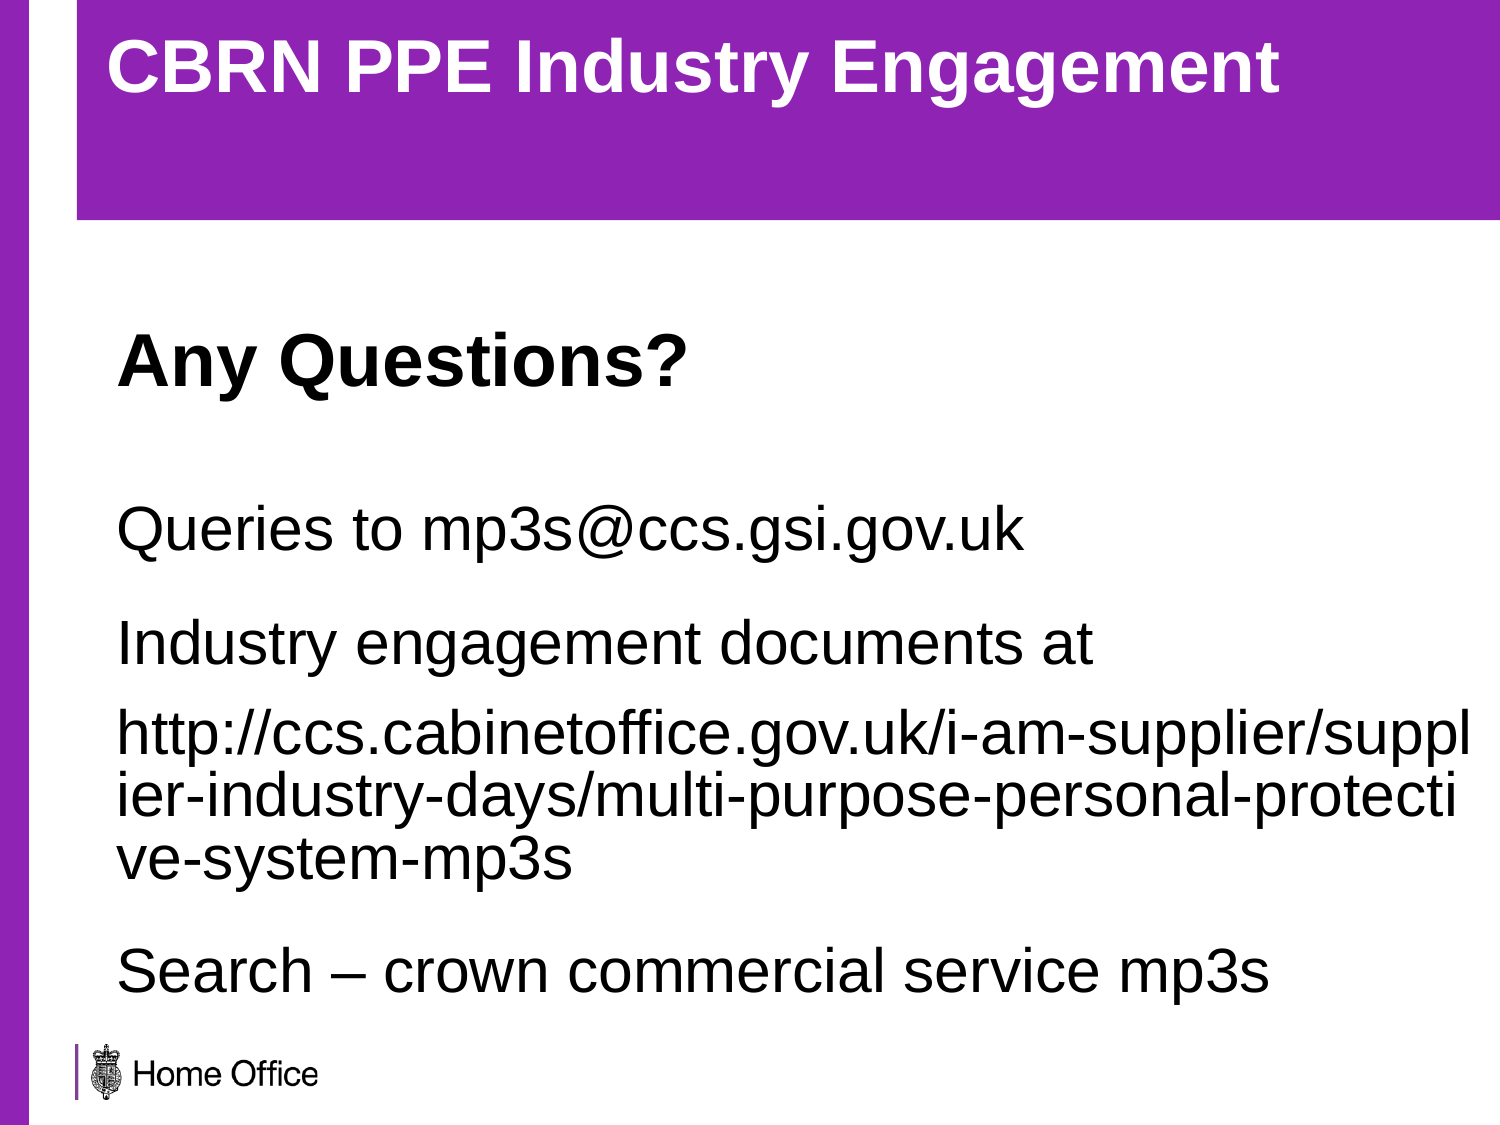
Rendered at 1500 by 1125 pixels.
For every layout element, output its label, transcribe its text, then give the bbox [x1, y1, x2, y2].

list Any Questions? Queries to mp3s@ccs.gsi.gov.uk Industry engagement documents at http://ccs.cabinetoffice.gov.uk/i-am-supplier/supplier-industry-days/multi-purpose-personal-protective-system-mp3s Search – crown commercial service mp3s [75, 262, 1483, 1005]
title CBRN PPE Industry Engagement [76, 0, 1500, 221]
